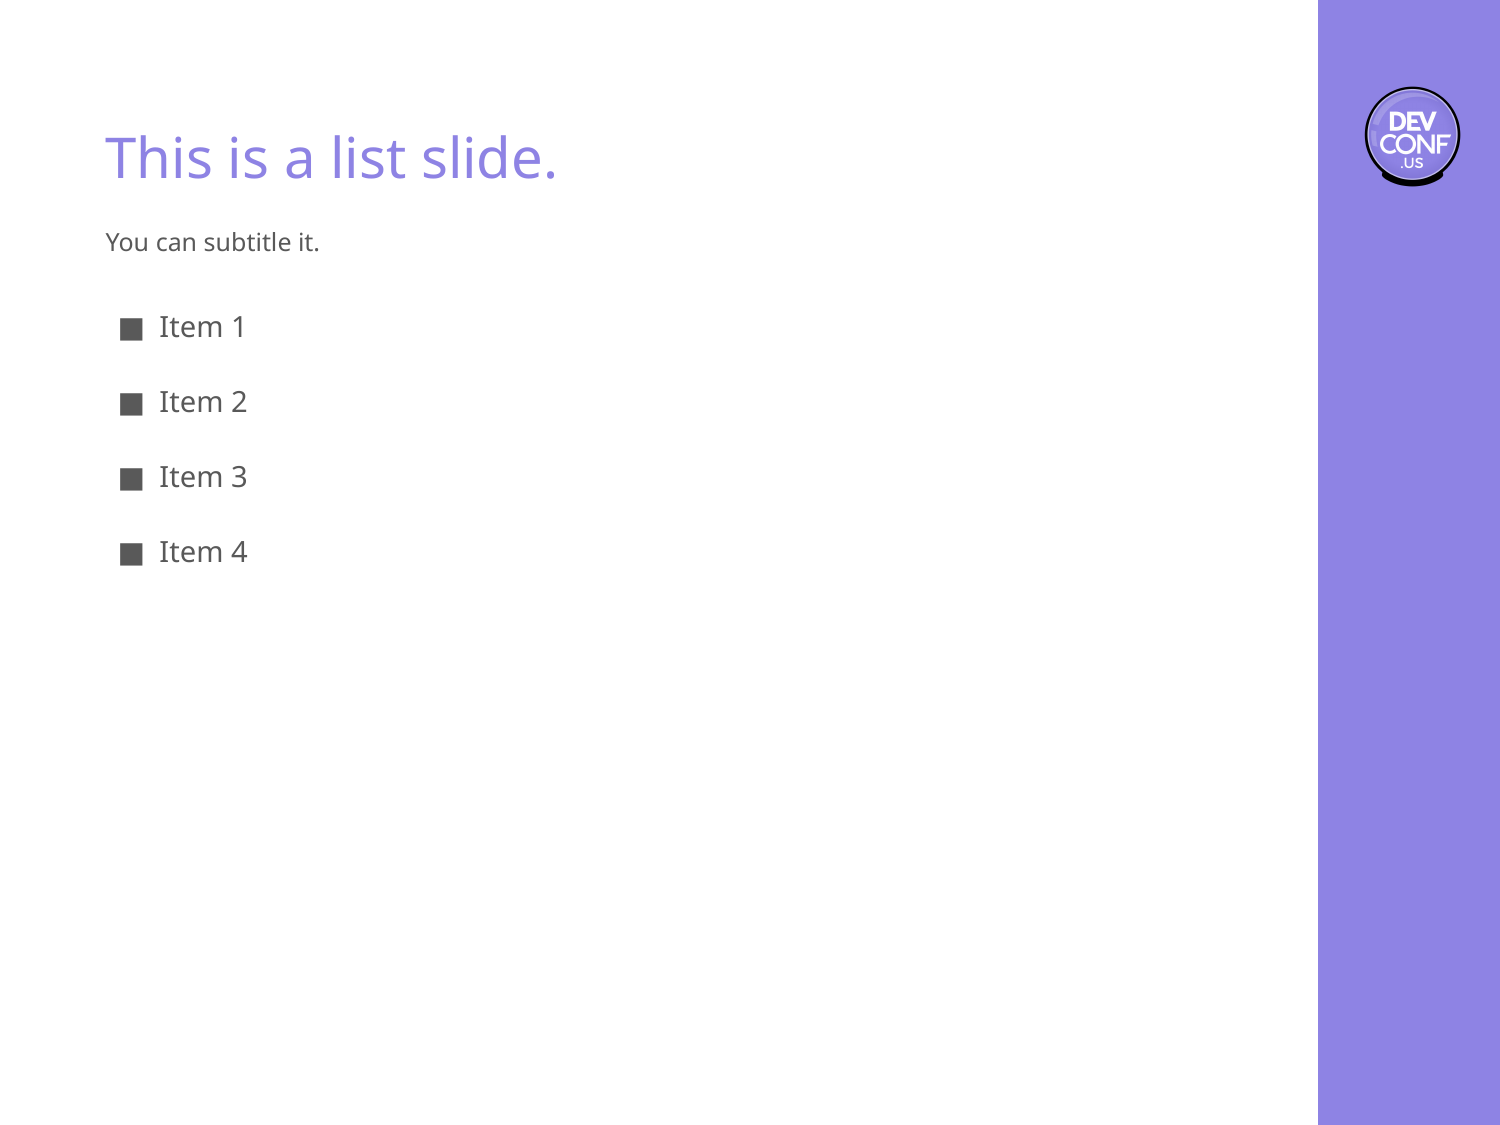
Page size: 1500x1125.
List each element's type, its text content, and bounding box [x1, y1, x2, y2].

list Item 1 Item 2 Item 3 Item 4 [103, 299, 1098, 987]
title This is a list slide. [105, 93, 1100, 218]
picture [1358, 81, 1467, 191]
subtitle You can subtitle it. [105, 218, 1100, 277]
